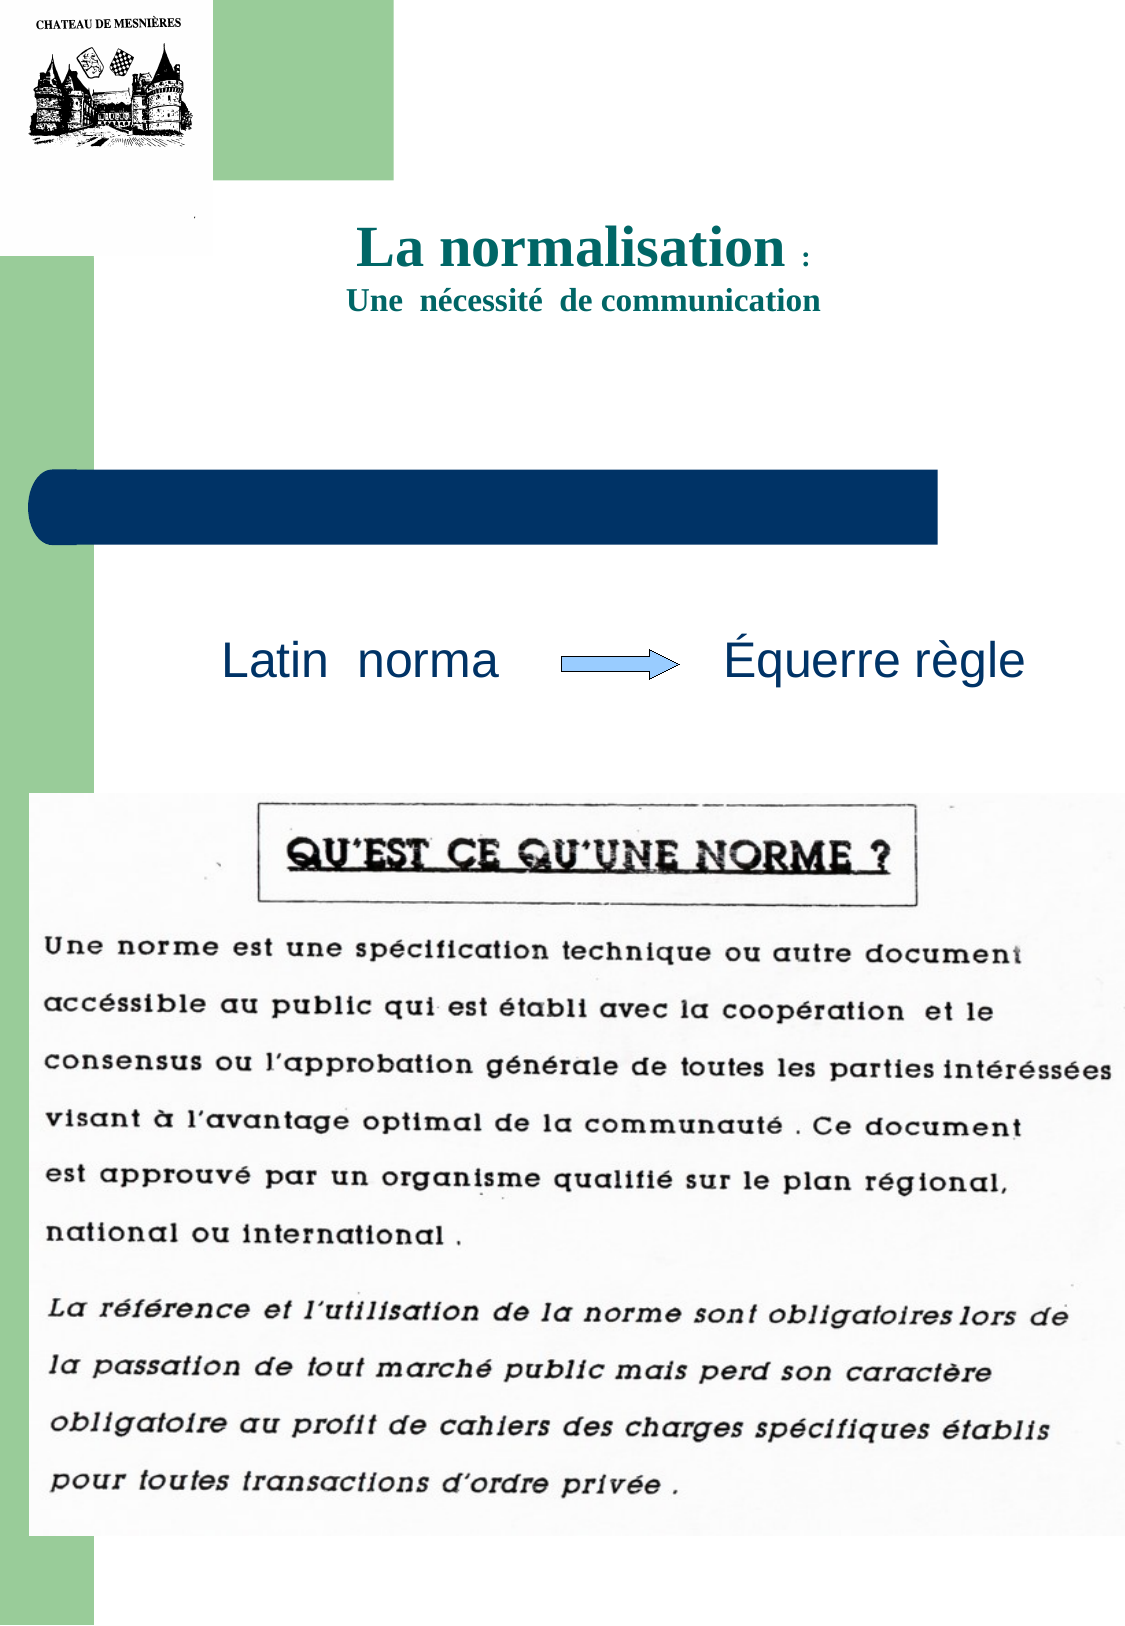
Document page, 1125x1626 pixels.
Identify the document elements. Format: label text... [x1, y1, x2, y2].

picture [0, 0, 213, 257]
text_box La normalisation : Une nécessité de communication [137, 200, 1030, 326]
text_box [561, 649, 680, 680]
text_box Latin norma [206, 620, 543, 695]
picture [29, 793, 1125, 1536]
text_box Équerre règle [708, 620, 1042, 695]
